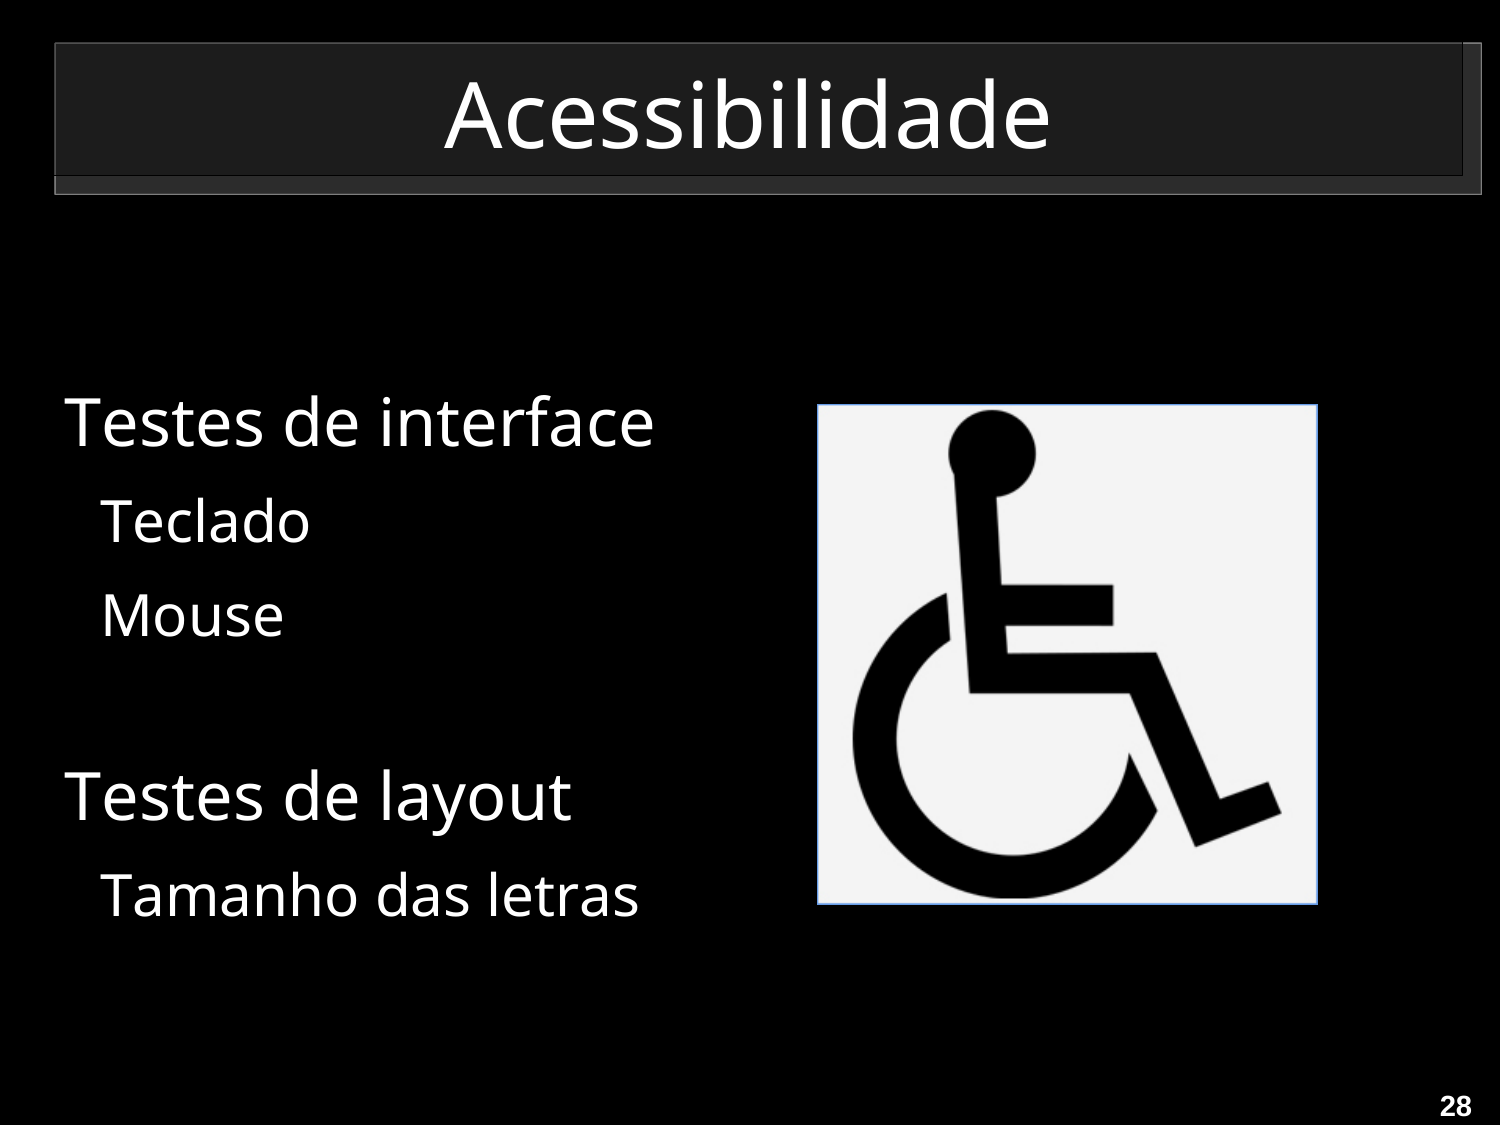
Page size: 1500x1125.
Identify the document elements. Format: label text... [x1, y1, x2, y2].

list Testes de interface Teclado Mouse Testes de layout Tamanho das letras [29, 375, 1470, 1031]
title Acessibilidade [29, 38, 1470, 188]
picture [817, 404, 1318, 905]
